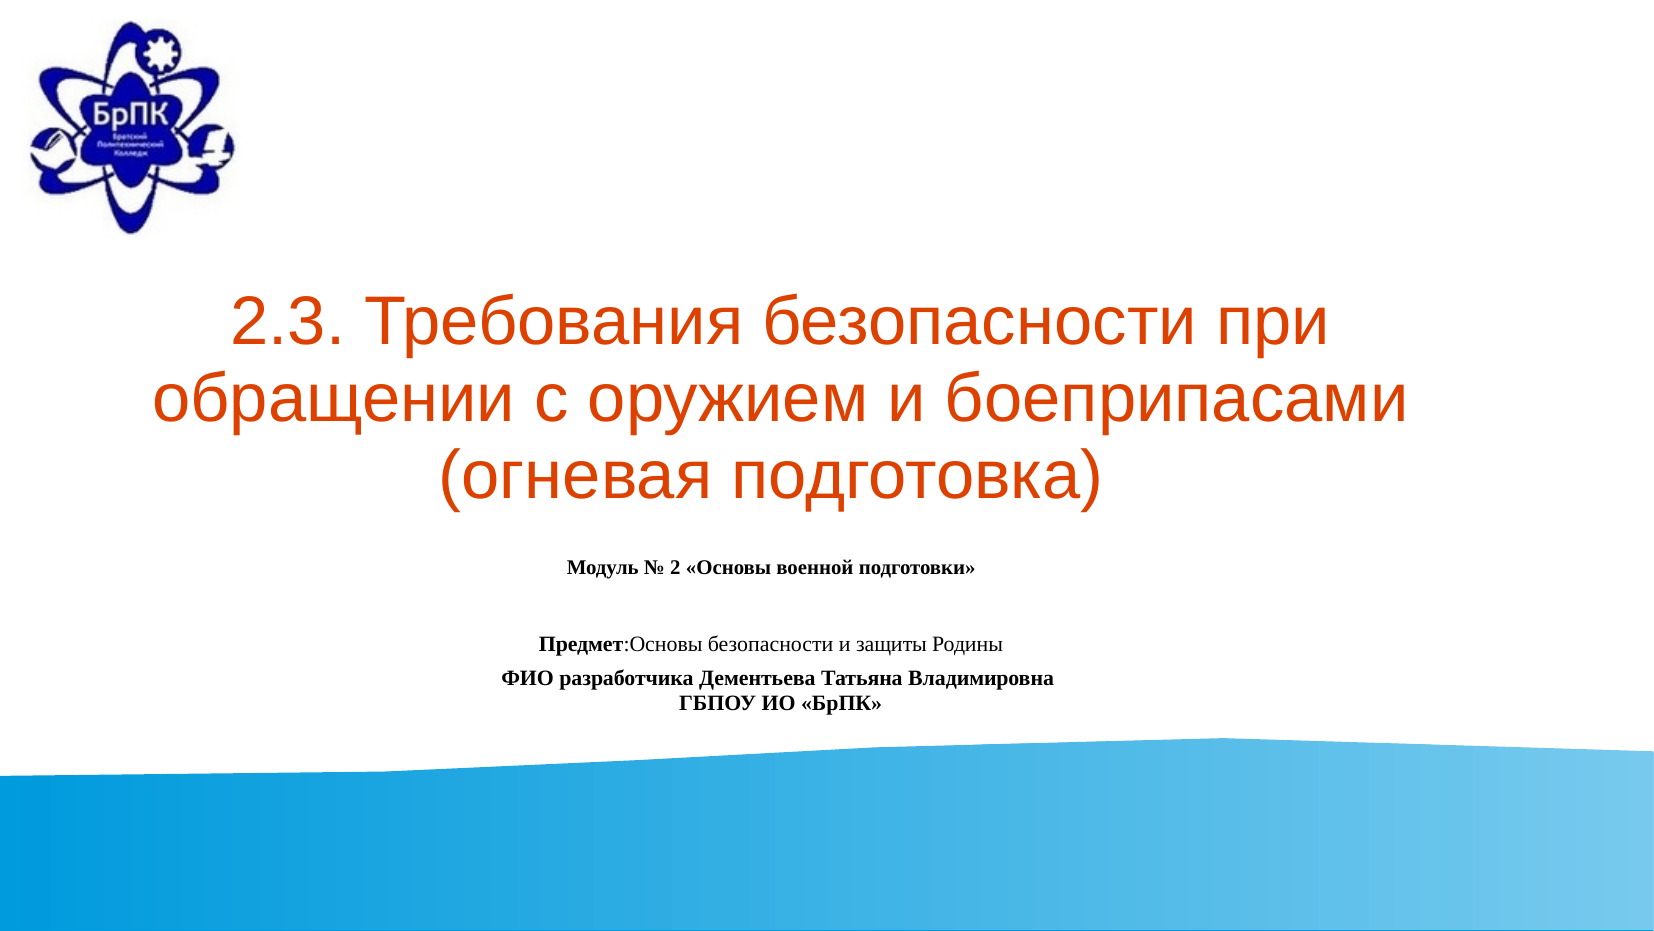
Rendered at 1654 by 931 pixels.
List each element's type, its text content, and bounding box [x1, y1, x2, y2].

title 2.3. Требования безопасности при обращении с оружием и боеприпасами (огневая подготовка) Модуль № 2 «Основы военной подготовки» Предмет:Основы безопасности и защиты Родины ФИО разработчика Дементьева Татьяна Владимировна ГБПОУ ИО «БрПК» [42, 282, 1520, 715]
picture [23, 18, 242, 238]
